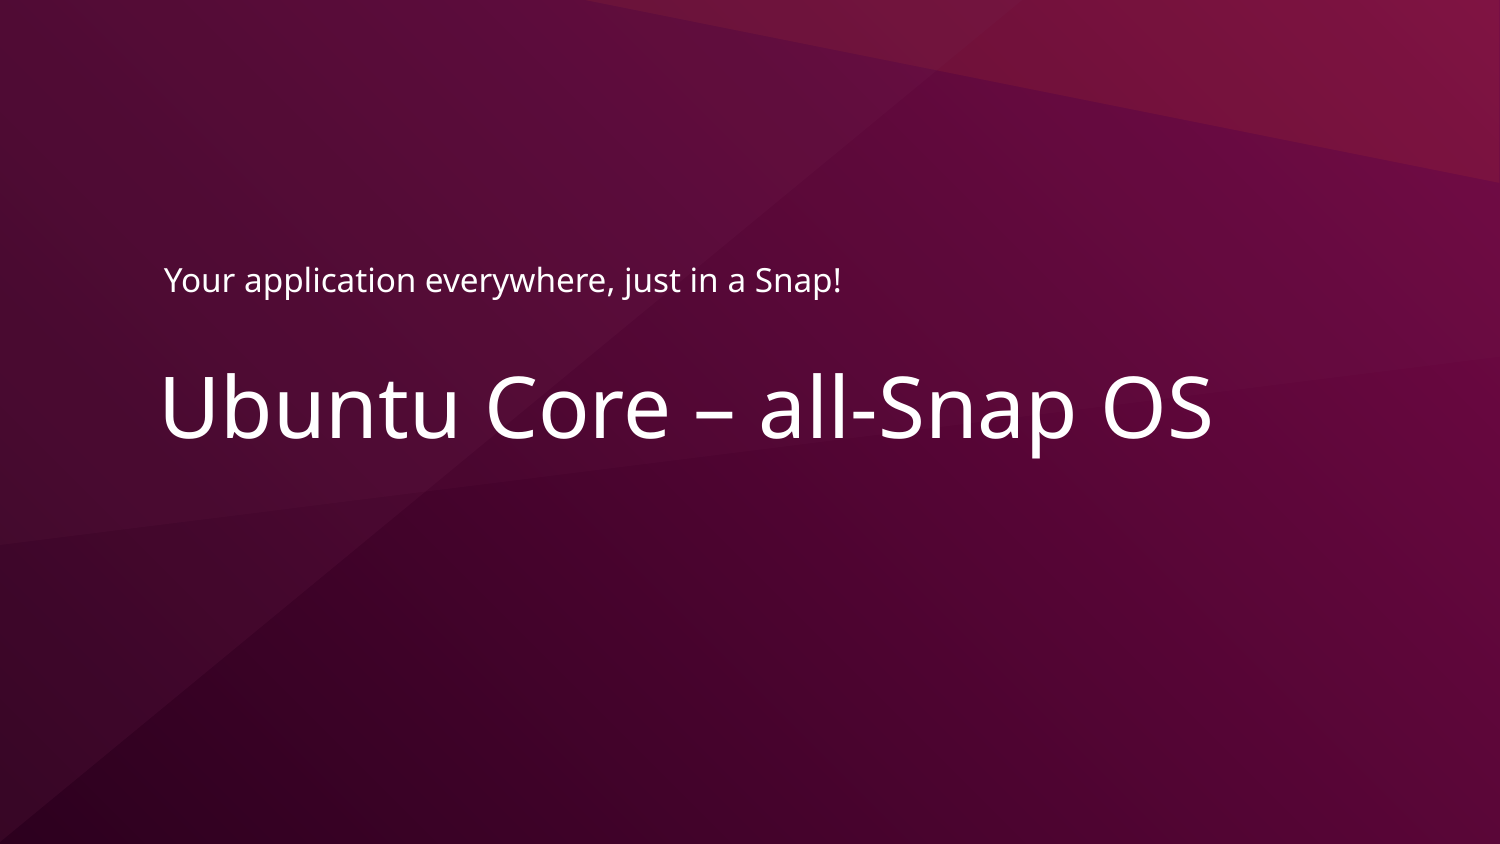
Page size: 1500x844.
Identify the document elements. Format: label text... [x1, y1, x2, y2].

title Ubuntu Core – all-Snap OS [158, 352, 1378, 607]
subtitle Your application everywhere, just in a Snap! [163, 259, 940, 324]
